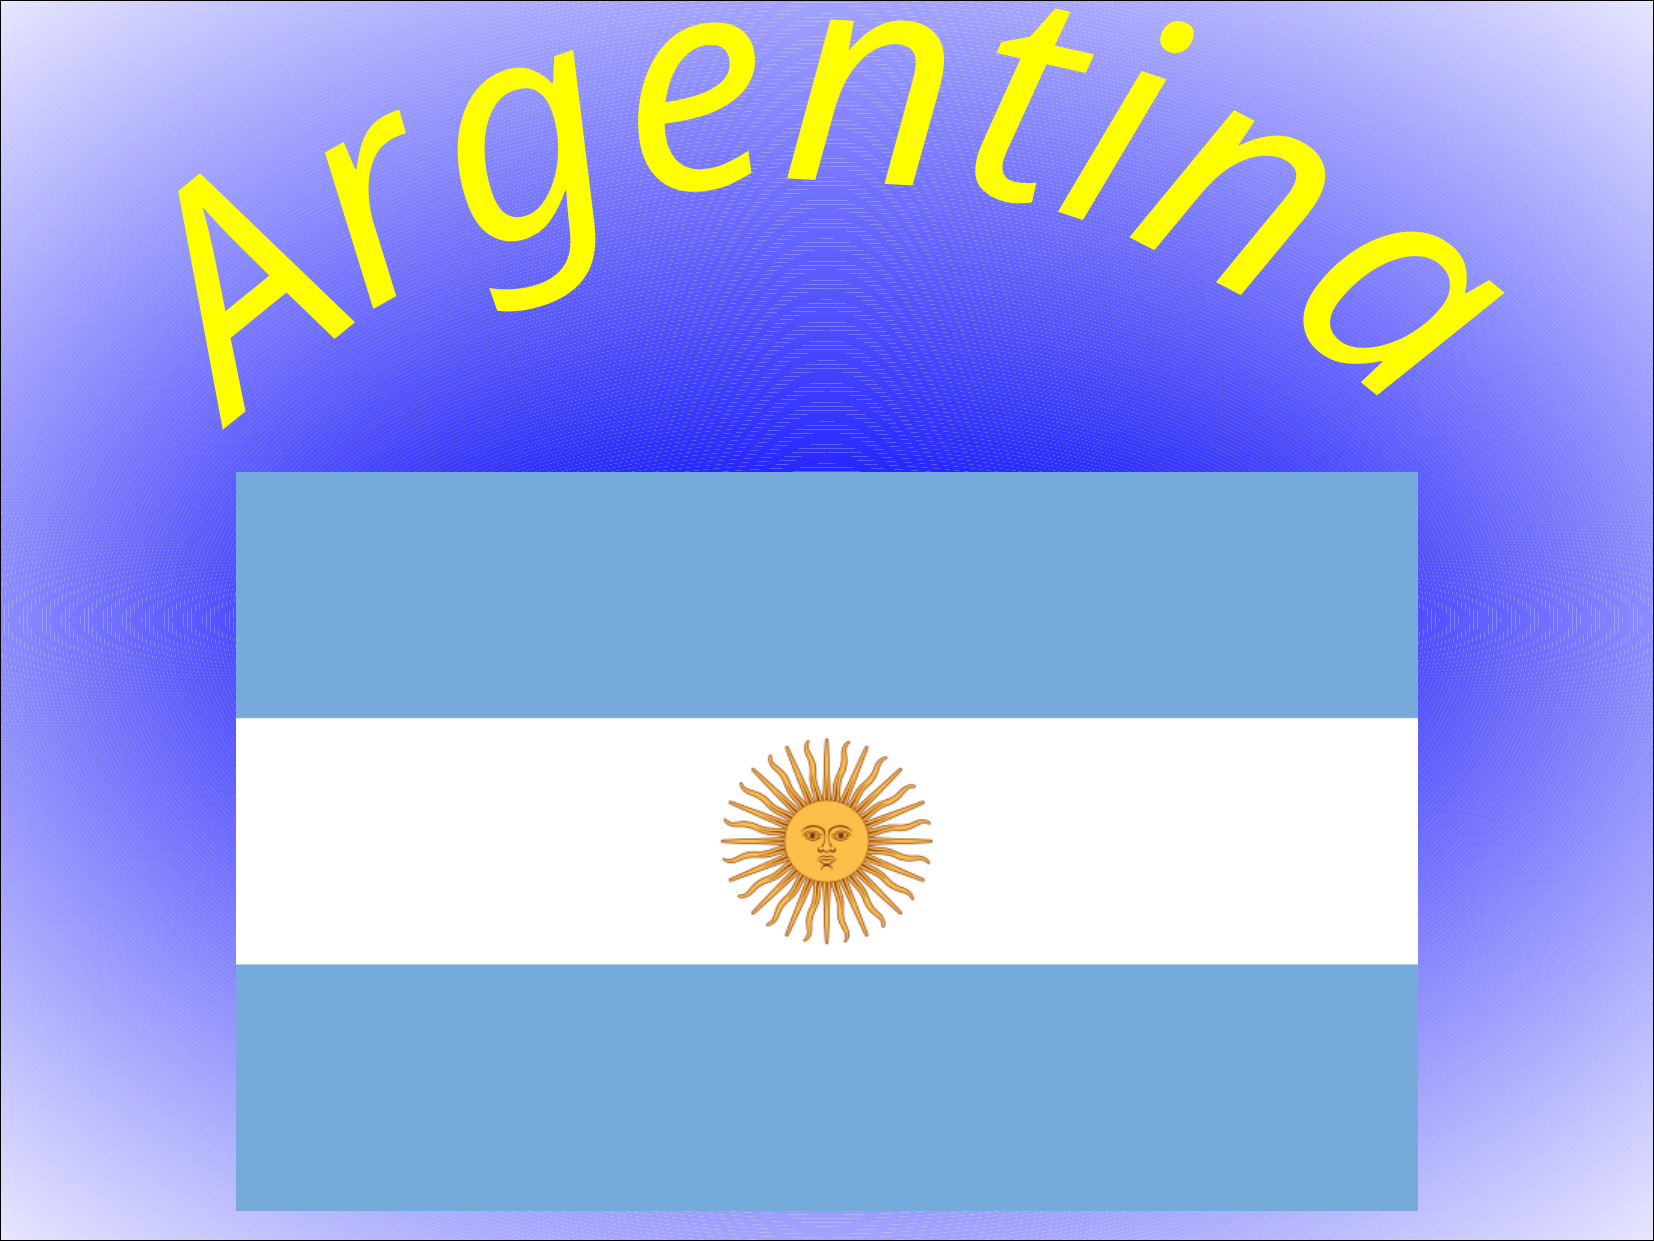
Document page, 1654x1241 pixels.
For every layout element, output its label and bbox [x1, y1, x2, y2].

picture [236, 472, 1418, 1211]
text_box [0, 0, 1654, 1241]
